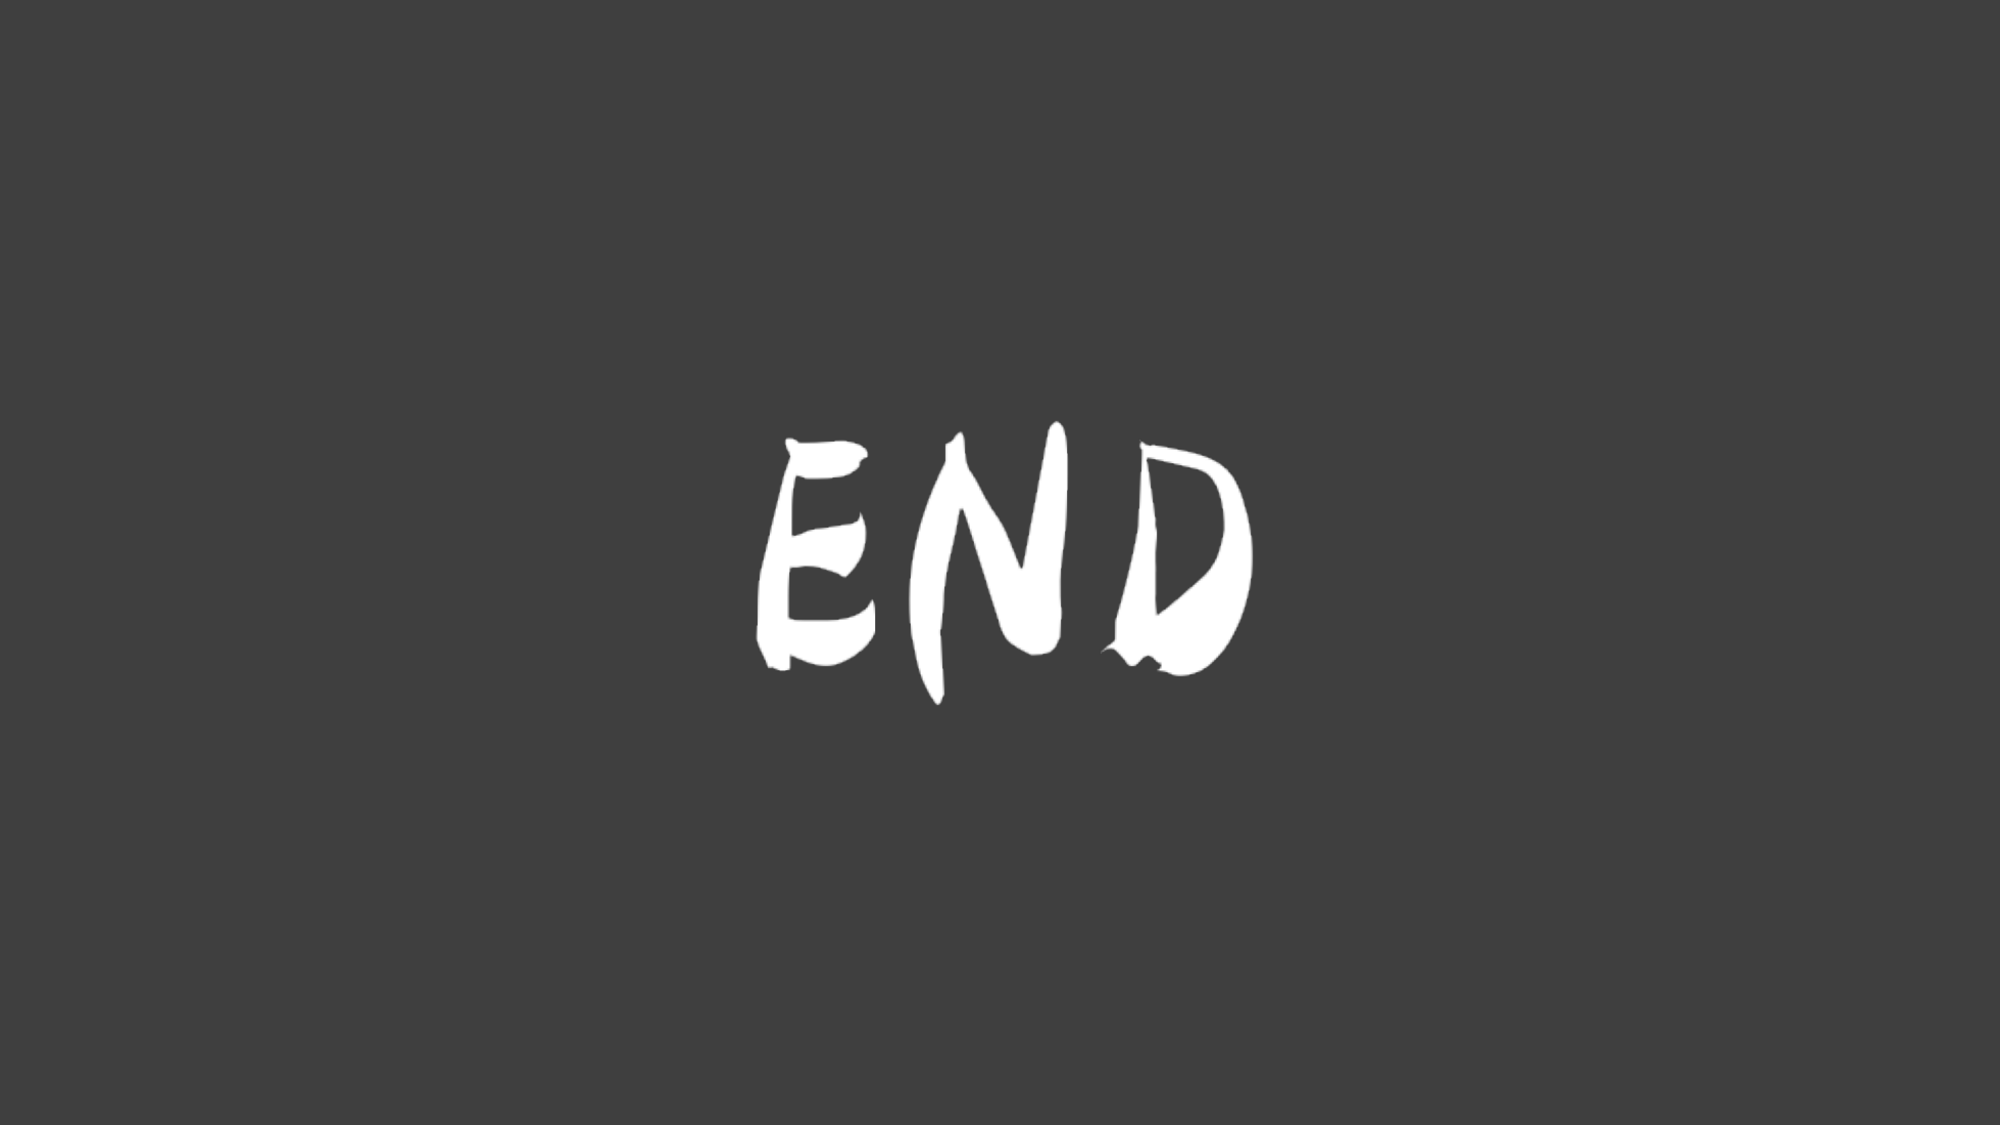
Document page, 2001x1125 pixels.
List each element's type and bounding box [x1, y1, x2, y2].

picture [727, 374, 1273, 751]
